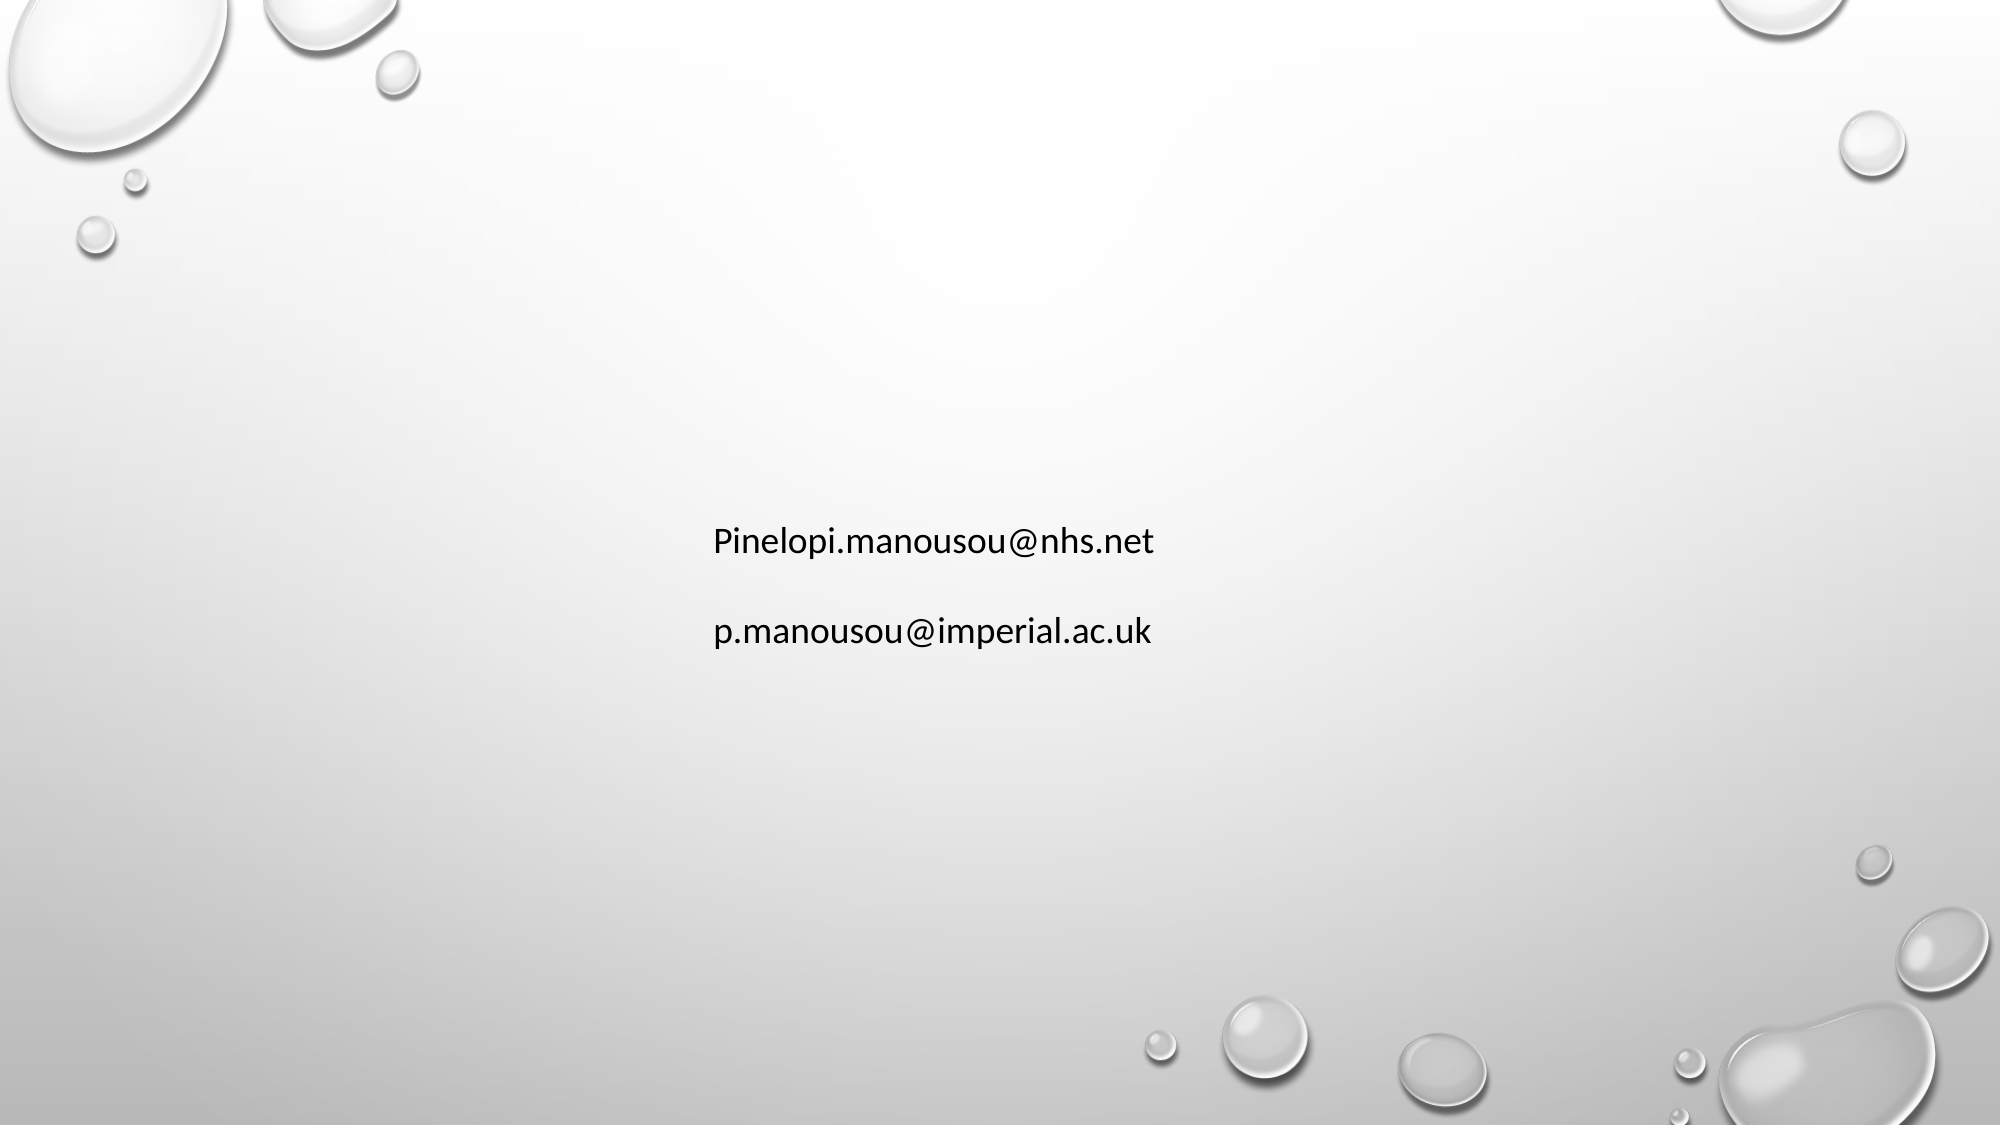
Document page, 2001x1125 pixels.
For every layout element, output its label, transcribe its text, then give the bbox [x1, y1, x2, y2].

text_box Pinelopi.manousou@nhs.net p.manousou@imperial.ac.uk [698, 508, 1175, 706]
